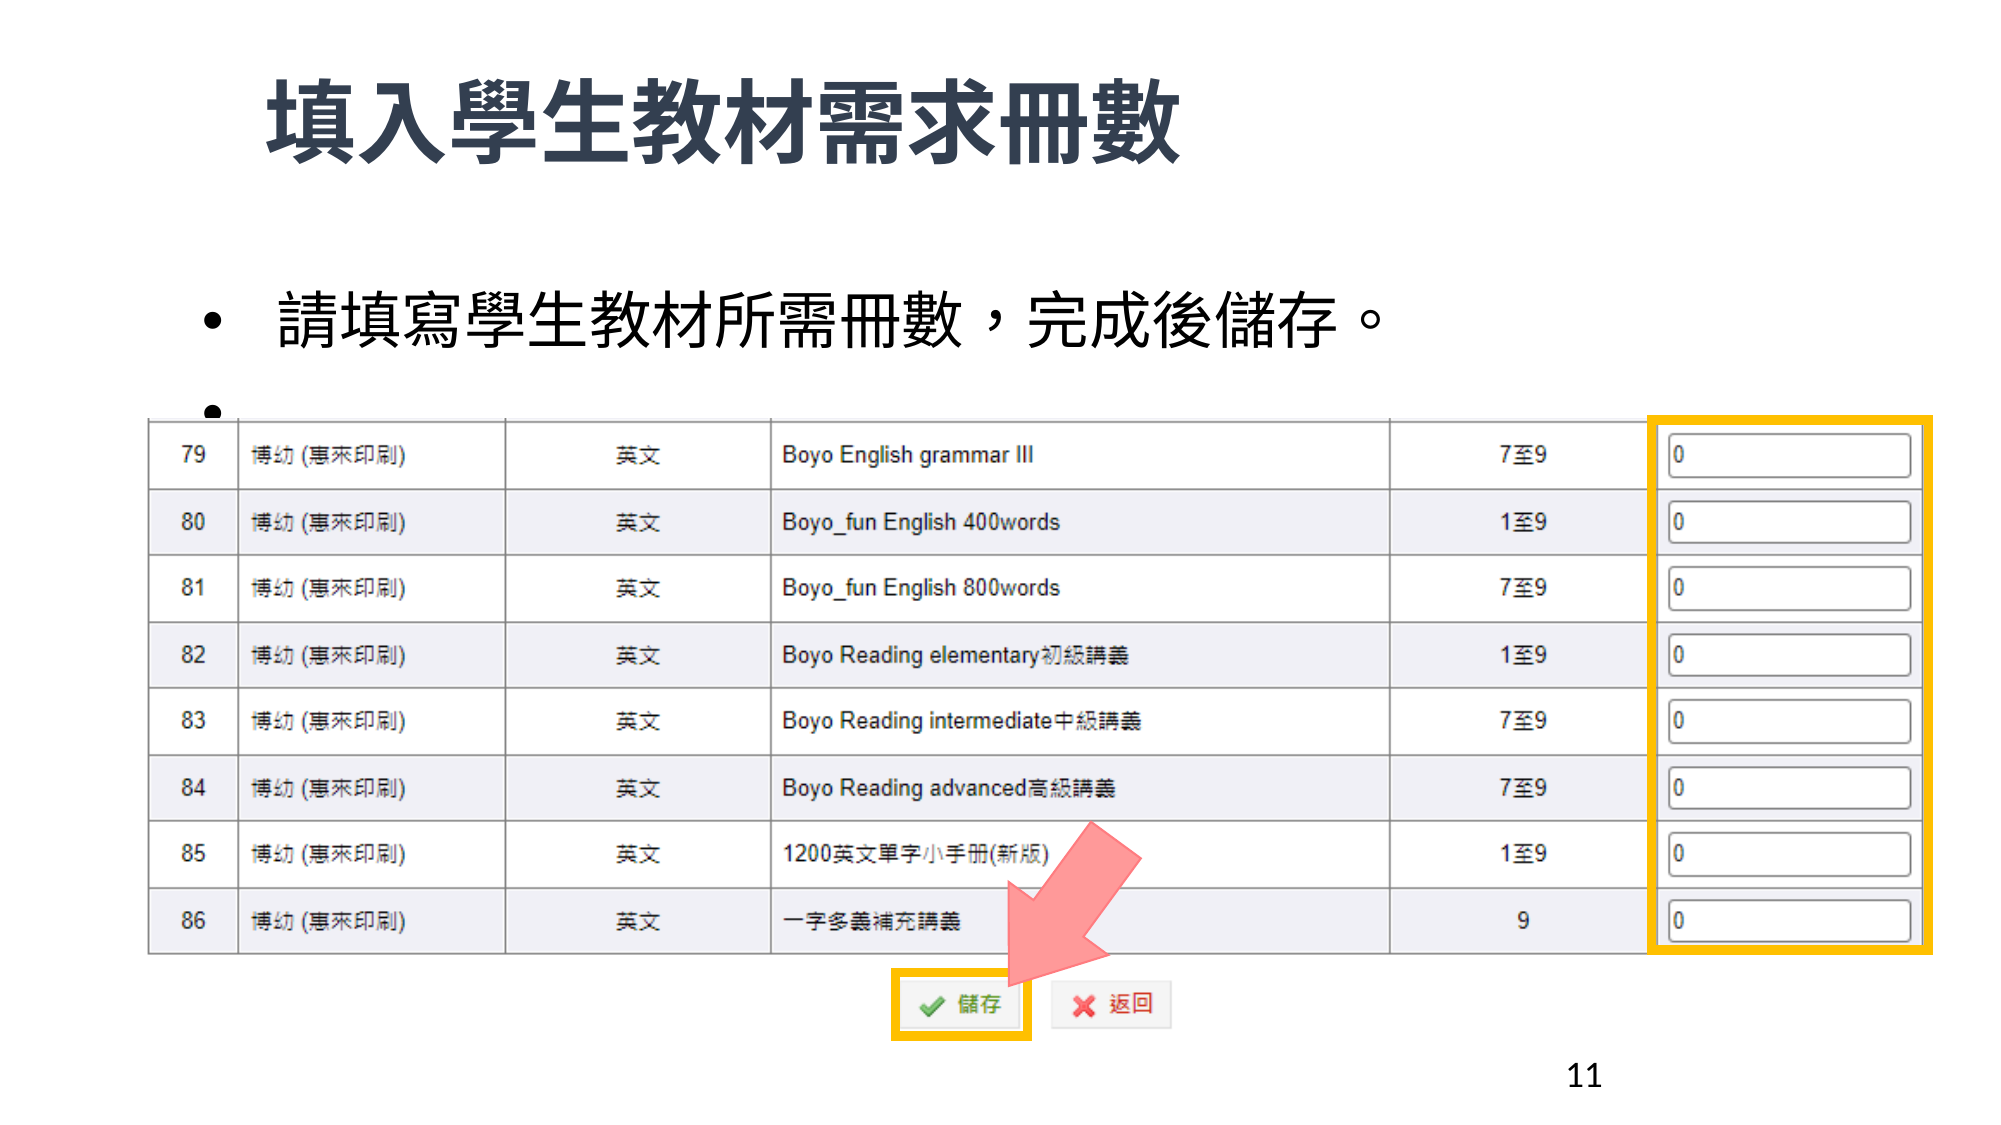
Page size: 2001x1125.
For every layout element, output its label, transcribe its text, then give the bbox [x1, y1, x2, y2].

text_box 9 [1550, 1042, 2000, 1103]
text_box [1008, 821, 1141, 986]
picture [136, 418, 1929, 1043]
text_box 填入學生教材需求冊數 [250, 58, 1198, 183]
text_box 請填寫學生教材所需冊數，完成後儲存。 [186, 282, 1814, 418]
picture [1656, 425, 1924, 945]
